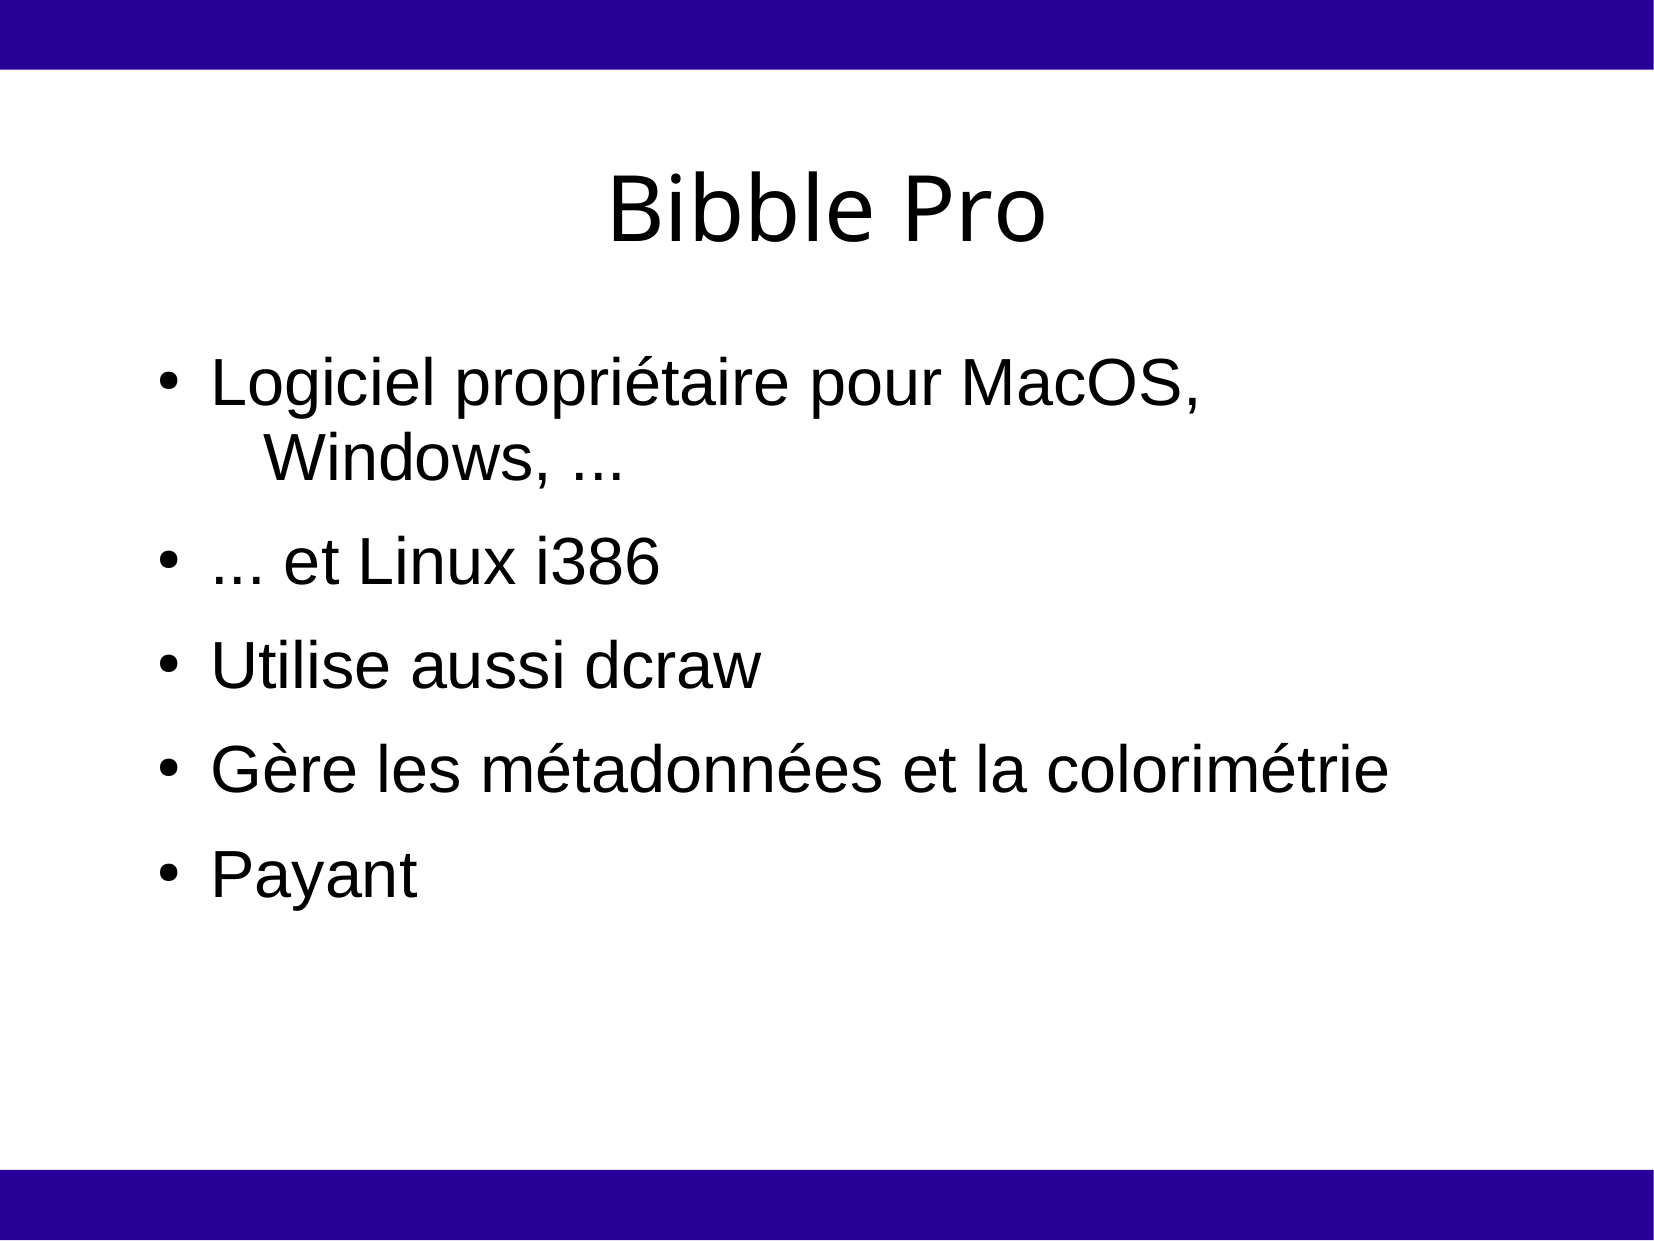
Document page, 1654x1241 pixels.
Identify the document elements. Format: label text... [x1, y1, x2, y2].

title Bibble Pro [121, 102, 1534, 311]
list Logiciel propriétaire pour MacOS, Windows, ... ... et Linux i386 Utilise aussi dcraw Gère les métadonnées et la colorimétrie Payant [121, 344, 1534, 1127]
